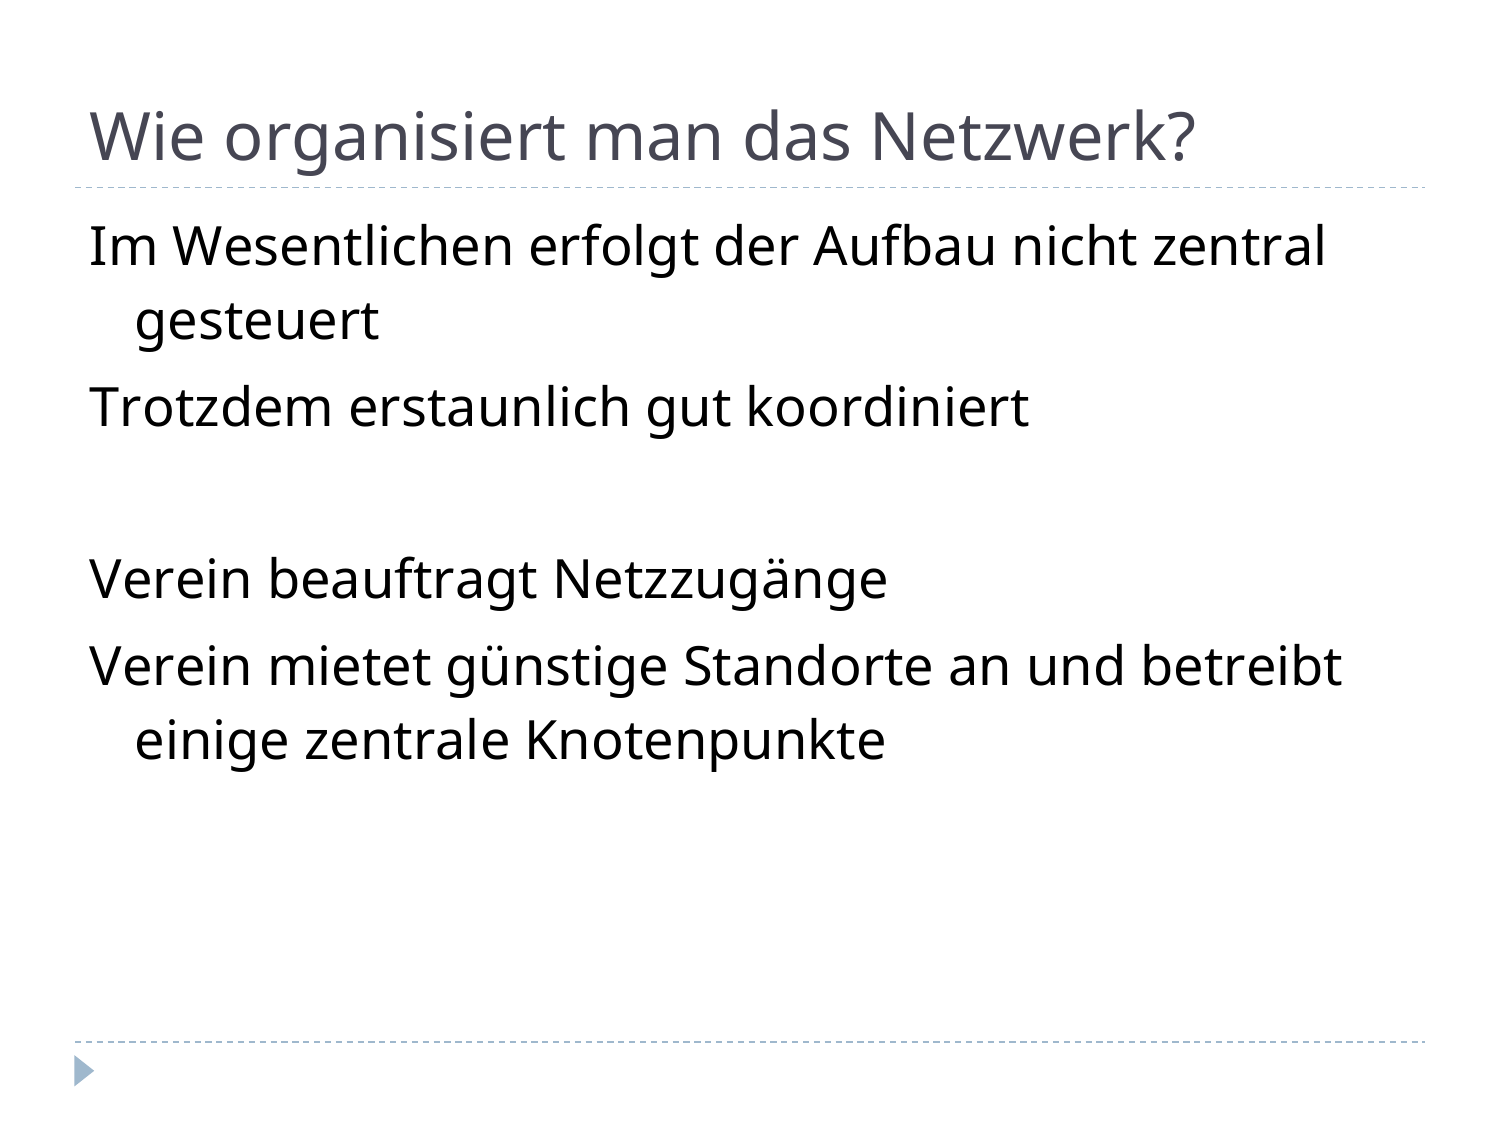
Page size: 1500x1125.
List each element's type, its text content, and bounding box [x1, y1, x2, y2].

list Im Wesentlichen erfolgt der Aufbau nicht zentral gesteuert Trotzdem erstaunlich gut koordiniert Verein beauftragt Netzzugänge Verein mietet günstige Standorte an und betreibt einige zentrale Knotenpunkte [75, 200, 1426, 1010]
title Wie organisiert man das Netzwerk? [75, 24, 1426, 188]
